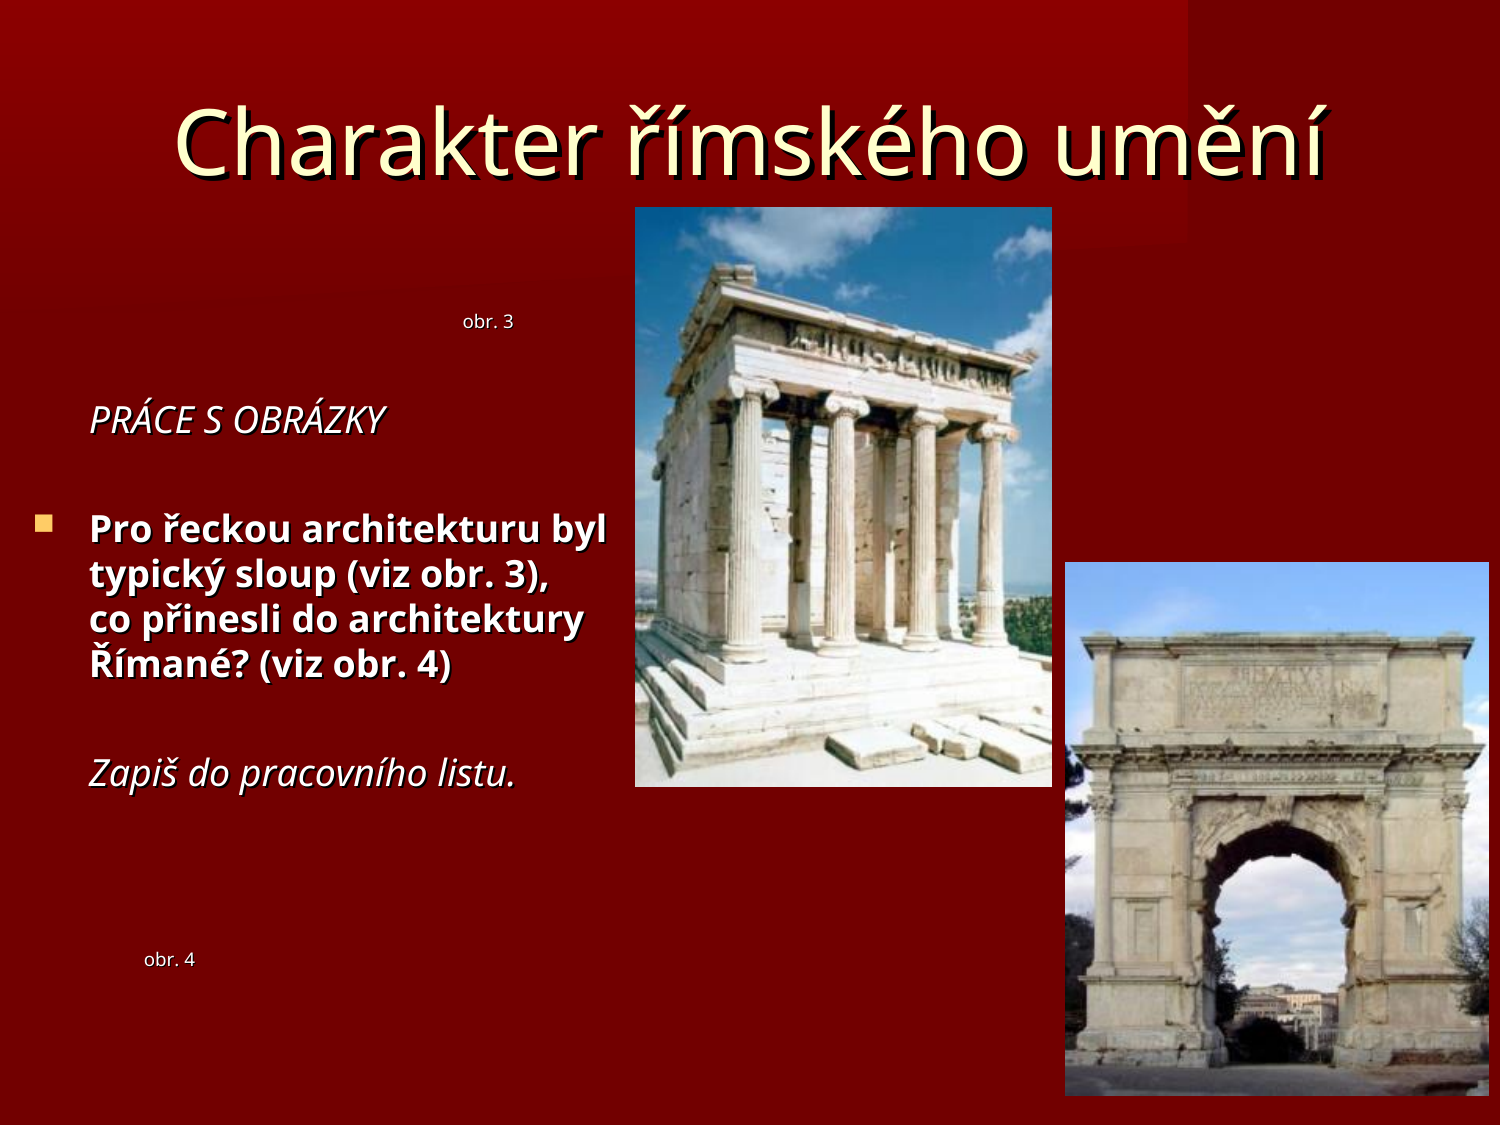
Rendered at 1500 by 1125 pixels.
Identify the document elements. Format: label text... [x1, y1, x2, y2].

text_box [1065, 562, 1489, 1096]
text_box [635, 208, 1052, 788]
list obr. 3 PRÁCE S OBRÁZKY Pro řeckou architekturu byl typický sloup (viz obr. 3), co přinesli do architektury Římané? (viz obr. 4) Zapiš do pracovního listu. obr. 4 [17, 302, 632, 1050]
title Charakter římského umění [75, 45, 1426, 233]
